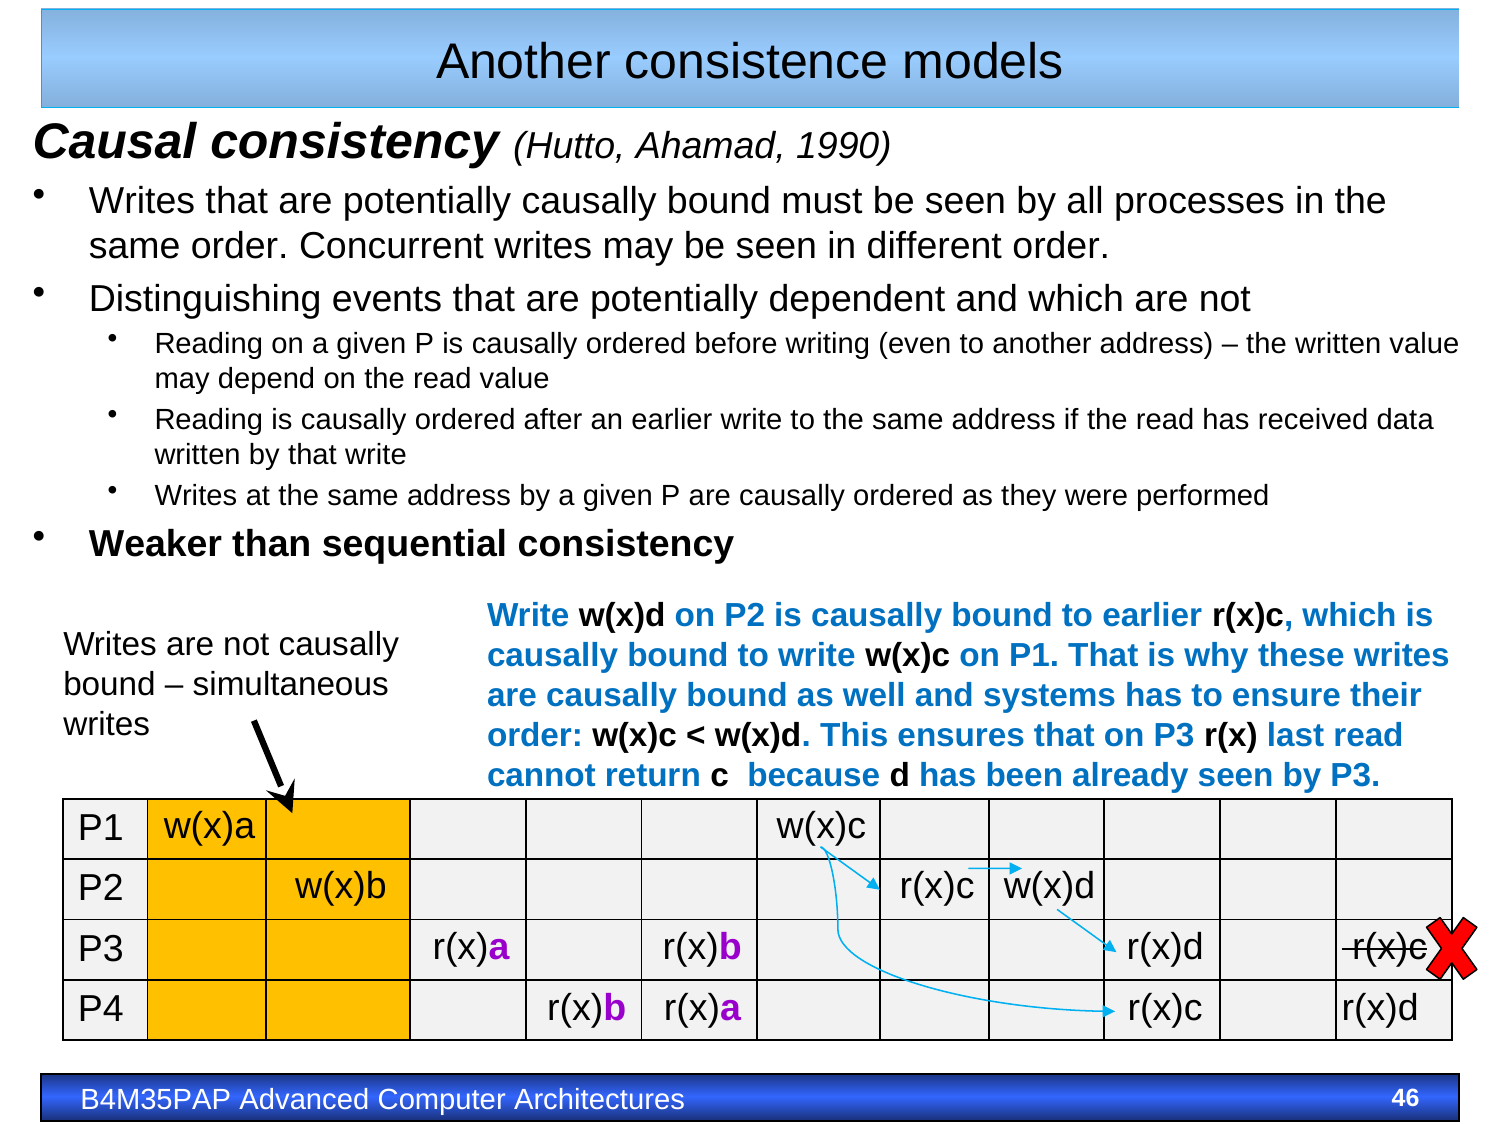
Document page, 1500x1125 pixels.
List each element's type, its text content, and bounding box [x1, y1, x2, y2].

table_cell [411, 981, 525, 1039]
table_cell [758, 981, 879, 1039]
title Another consistence models [41, 8, 1459, 108]
text_box [1426, 928, 1477, 980]
table_cell r(x)a [642, 981, 756, 1039]
table_cell r(x)c [1337, 928, 1441, 979]
table_cell [758, 928, 879, 979]
table_cell [1085, 928, 1103, 941]
table_cell r(x)a [411, 928, 525, 979]
table_cell [148, 981, 265, 1039]
table_cell r(x)c [1441, 966, 1451, 979]
table_cell [267, 981, 409, 1039]
table_cell [1221, 981, 1335, 1039]
table_cell [148, 928, 265, 979]
text_box [1082, 928, 1117, 953]
list Causal consistency (Hutto, Ahamad, 1990) Writes that are potentially causally bound must be seen by all processes in the same order. Concurrent writes may be seen in different order. Distinguishing events that are potentially dependent and which are not Reading on a given P is causally ordered before writing (even to another address) – the written value may depend on the read value Reading is causally ordered after an earlier write to the same address if the read has received data written by that write Writes at the same address by a given P are causally ordered as they were performed Weaker than sequential consistency [17, 101, 1500, 928]
table_cell r(x)c [1105, 981, 1219, 1039]
table_cell r(x)d [1337, 981, 1451, 1039]
table_cell [527, 928, 641, 979]
table_cell [990, 928, 1103, 979]
table_cell [990, 981, 1103, 1039]
table_cell P3 [64, 928, 147, 979]
table_cell [267, 928, 409, 979]
table_cell [881, 928, 988, 979]
table_cell [1221, 928, 1335, 979]
table_cell r(x)b [642, 928, 756, 979]
table_cell r(x)b [527, 981, 641, 1039]
table_cell [881, 981, 988, 1039]
table_cell P4 [64, 981, 147, 1039]
table_cell r(x)d [1105, 928, 1219, 979]
